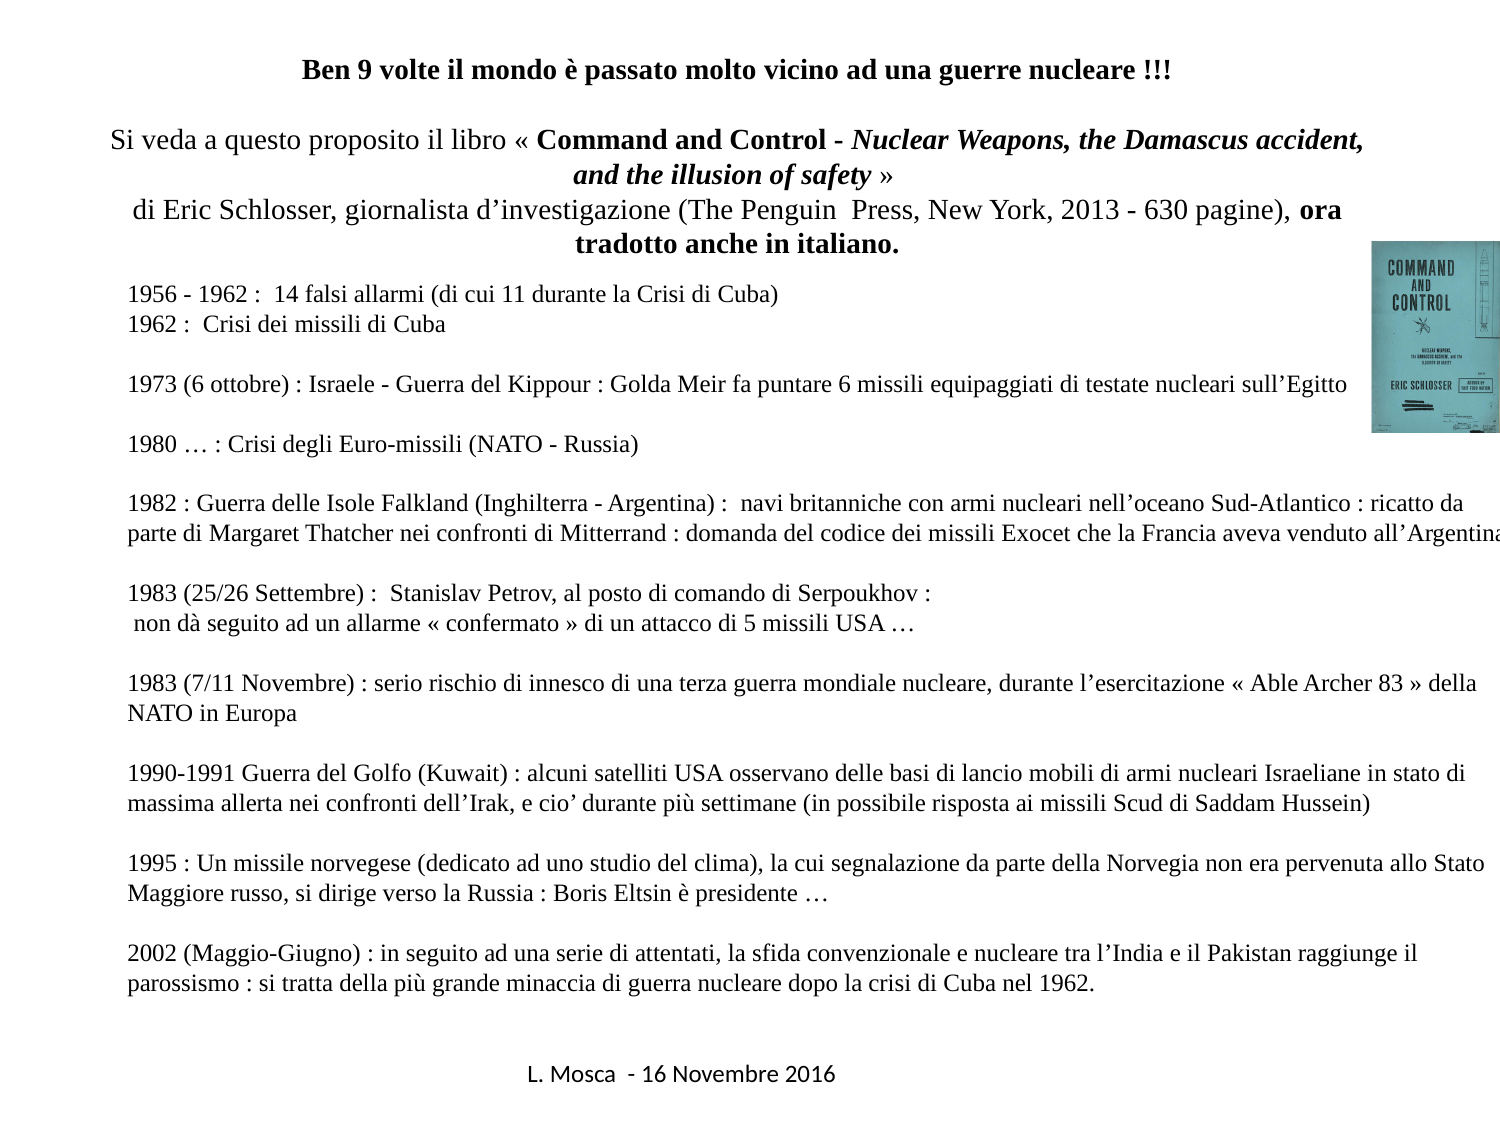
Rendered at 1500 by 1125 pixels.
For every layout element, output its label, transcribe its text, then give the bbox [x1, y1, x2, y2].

text_box Ben 9 volte il mondo è passato molto vicino ad una guerre nucleare !!! Si veda a questo proposito il libro « Command and Control - Nuclear Weapons, the Damascus accident, and the illusion of safety » di Eric Schlosser, giornalista d’investigazione (The Penguin Press, New York, 2013 - 630 pagine), ora tradotto anche in italiano. [77, 42, 1398, 268]
picture [1370, 240, 1500, 433]
text_box 1956 - 1962 : 14 falsi allarmi (di cui 11 durante la Crisi di Cuba) 1962 : Crisi dei missili di Cuba 1973 (6 ottobre) : Israele - Guerra del Kippour : Golda Meir fa puntare 6 missili equipaggiati di testate nucleari sull’Egitto 1980 … : Crisi degli Euro-missili (NATO - Russia) 1982 : Guerra delle Isole Falkland (Inghilterra - Argentina) : navi britanniche con armi nucleari nell’oceano Sud-Atlantico : ricatto da parte di Margaret Thatcher nei confronti di Mitterrand : domanda del codice dei missili Exocet che la Francia aveva venduto all’Argentina. 1983 (25/26 Settembre) : Stanislav Petrov, al posto di comando di Serpoukhov : non dà seguito ad un allarme « confermato » di un attacco di 5 missili USA … 1983 (7/11 Novembre) : serio rischio di innesco di una terza guerra mondiale nucleare, durante l’esercitazione « Able Archer 83 » della NATO in Europa 1990-1991 Guerra del Golfo (Kuwait) : alcuni satelliti USA osservano delle basi di lancio mobili di armi nucleari Israeliane in stato di massima allerta nei confronti dell’Irak, e cio’ durante più settimane (in possibile risposta ai missili Scud di Saddam Hussein) 1995 : Un missile norvegese (dedicato ad uno studio del clima), la cui segnalazione da parte della Norvegia non era pervenuta allo Stato Maggiore russo, si dirige verso la Russia : Boris Eltsin è presidente … 2002 (Maggio-Giugno) : in seguito ad una serie di attentati, la sfida convenzionale e nucleare tra l’India e il Pakistan raggiunge il parossismo : si tratta della più grande minaccia di guerra nucleare dopo la crisi di Cuba nel 1962. [112, 269, 1500, 1034]
text_box L. Mosca - 16 Novembre 2016 [512, 1042, 988, 1103]
